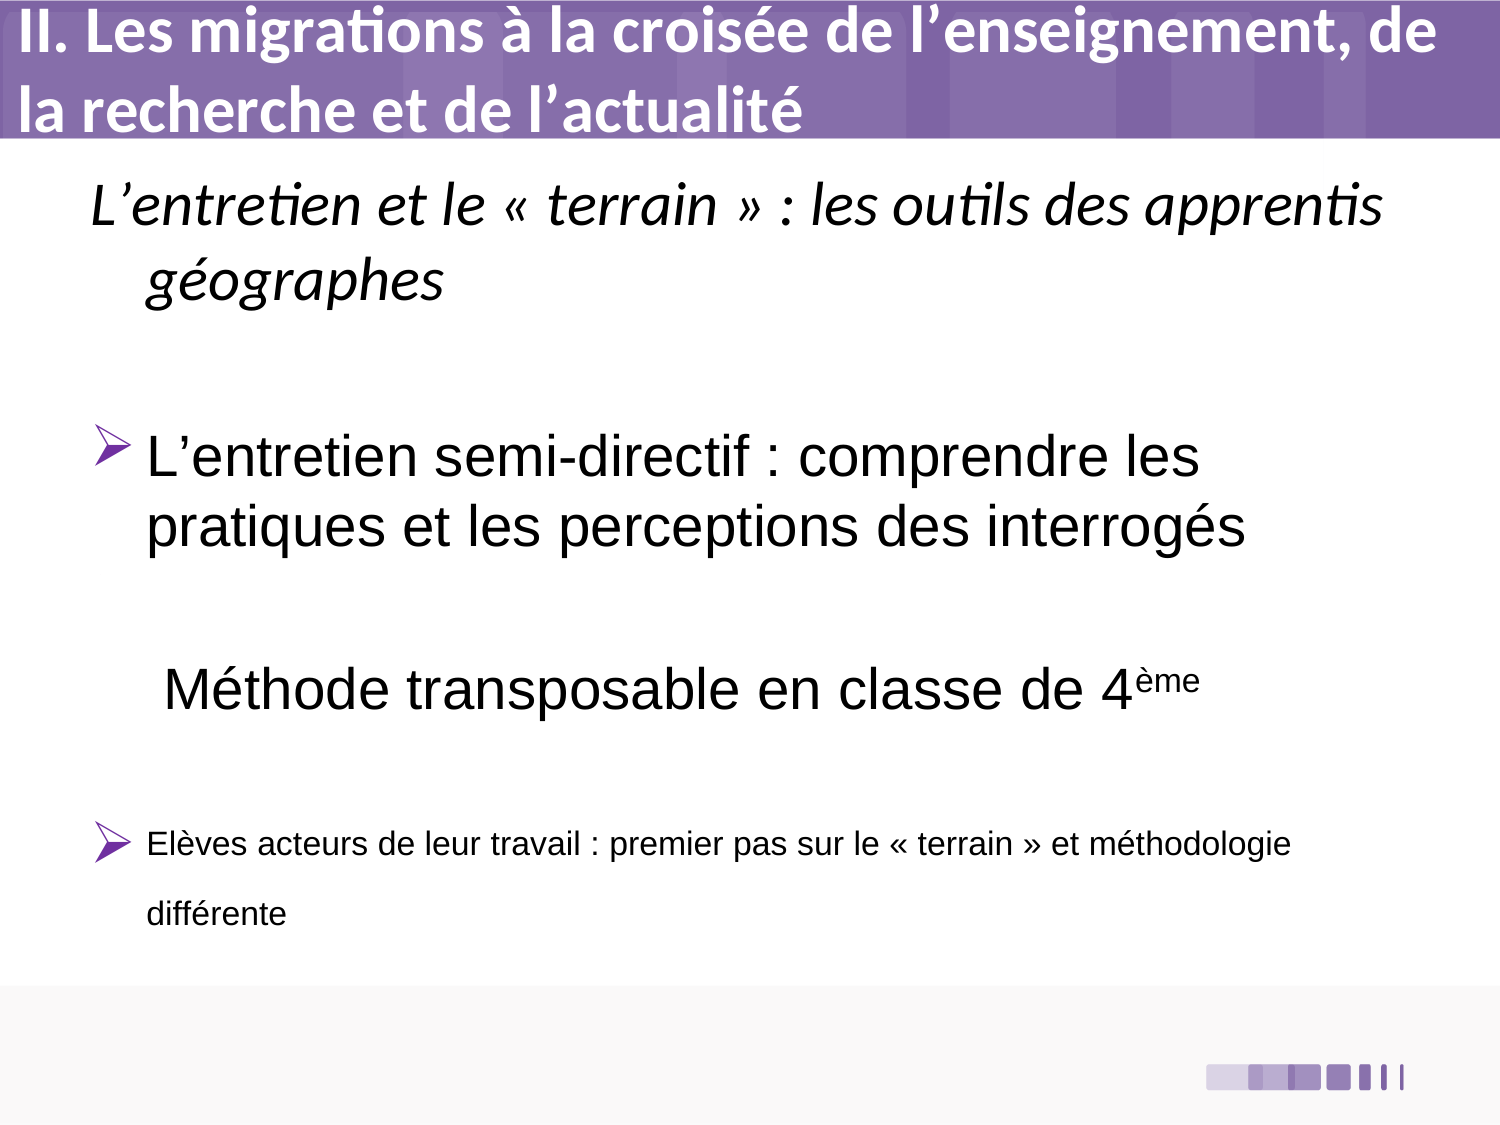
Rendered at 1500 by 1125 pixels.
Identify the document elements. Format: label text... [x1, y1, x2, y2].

picture [0, 0, 1500, 1125]
text_box L’entretien et le « terrain » : les outils des apprentis géographes L’entretien semi-directif : comprendre les pratiques et les perceptions des interrogés Méthode transposable en classe de 4ème Elèves acteurs de leur travail : premier pas sur le « terrain » et méthodologie différente [75, 72, 1426, 882]
